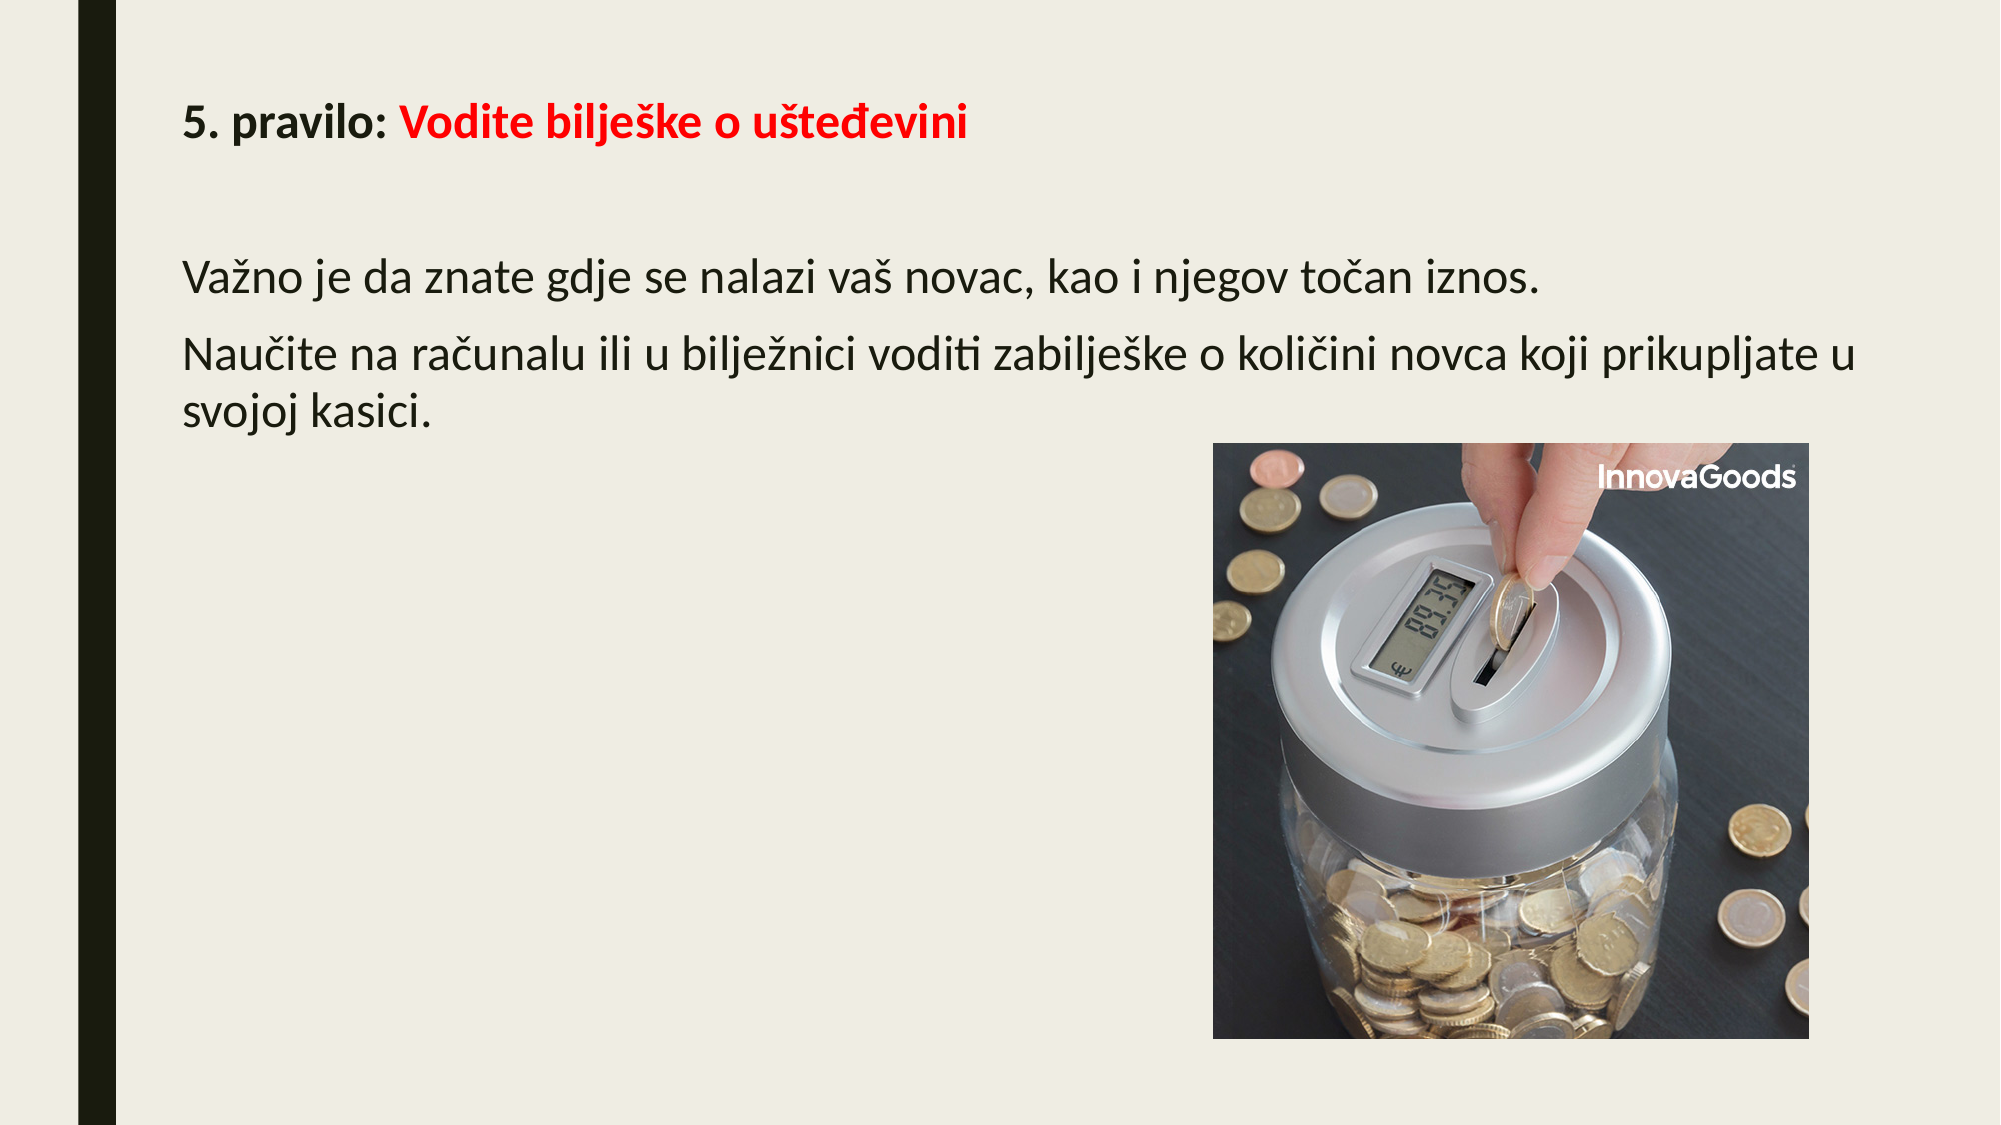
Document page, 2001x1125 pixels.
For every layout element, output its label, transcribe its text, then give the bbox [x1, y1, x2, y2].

picture [1213, 443, 1809, 1039]
list 5. pravilo: Vodite bilješke o ušteđevini Važno je da znate gdje se nalazi vaš novac, kao i njegov točan iznos. Naučite na računalu ili u bilježnici voditi zabilješke o količini novca koji prikupljate u svojoj kasici. [167, 86, 1894, 1058]
